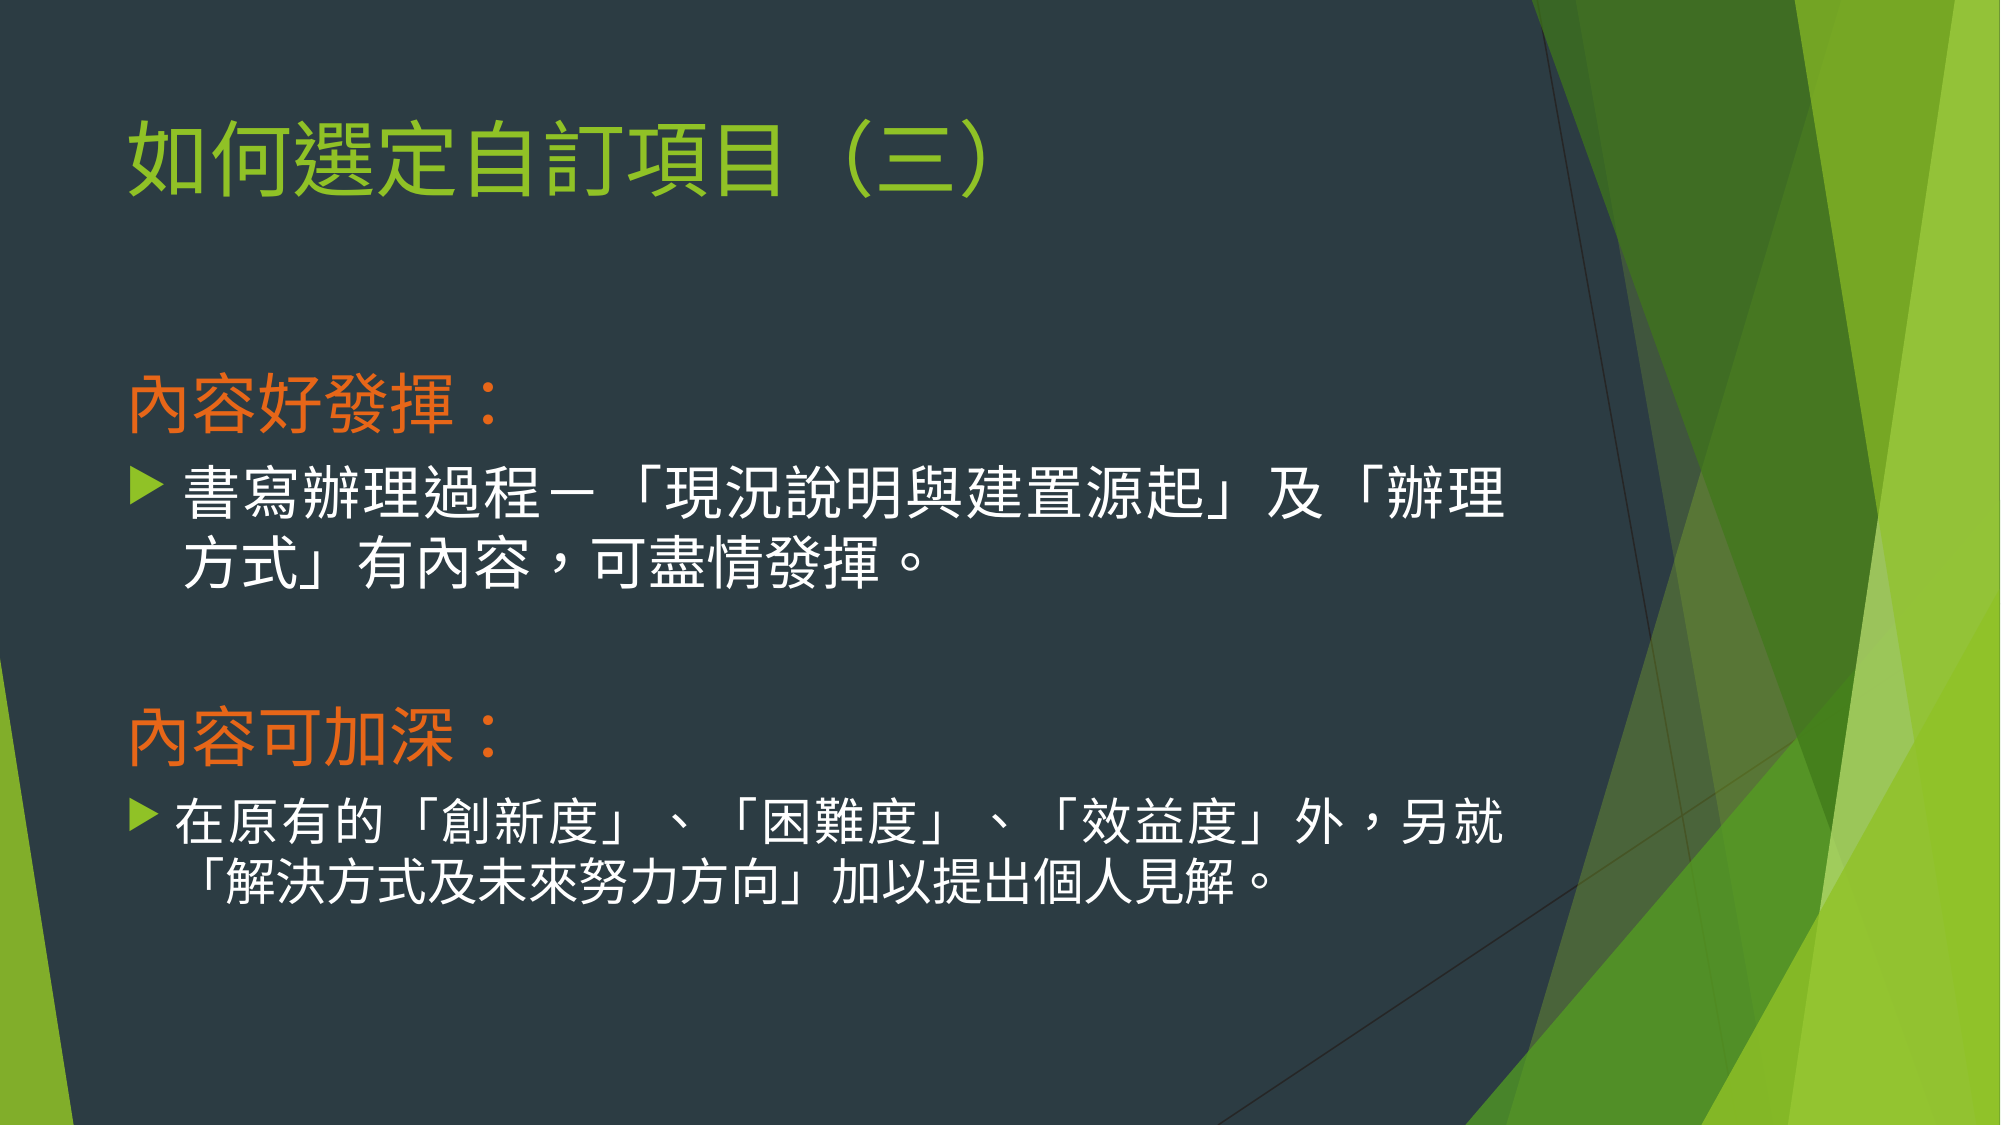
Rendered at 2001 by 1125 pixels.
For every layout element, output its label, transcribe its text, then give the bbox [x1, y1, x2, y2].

title 如何選定自訂項目（三） [111, 99, 1522, 317]
list 在原有的「創新度」、「困難度」、「效益度」外，另就「解決方式及未來努力方向」加以提出個人見解。 [110, 781, 1522, 957]
list 內容可加深： [110, 687, 1522, 781]
list 書寫辦理過程－「現況說明與建置源起」及「辦理方式」有內容，可盡情發揮。 [110, 448, 1522, 624]
list 內容好發揮： [110, 354, 1522, 448]
